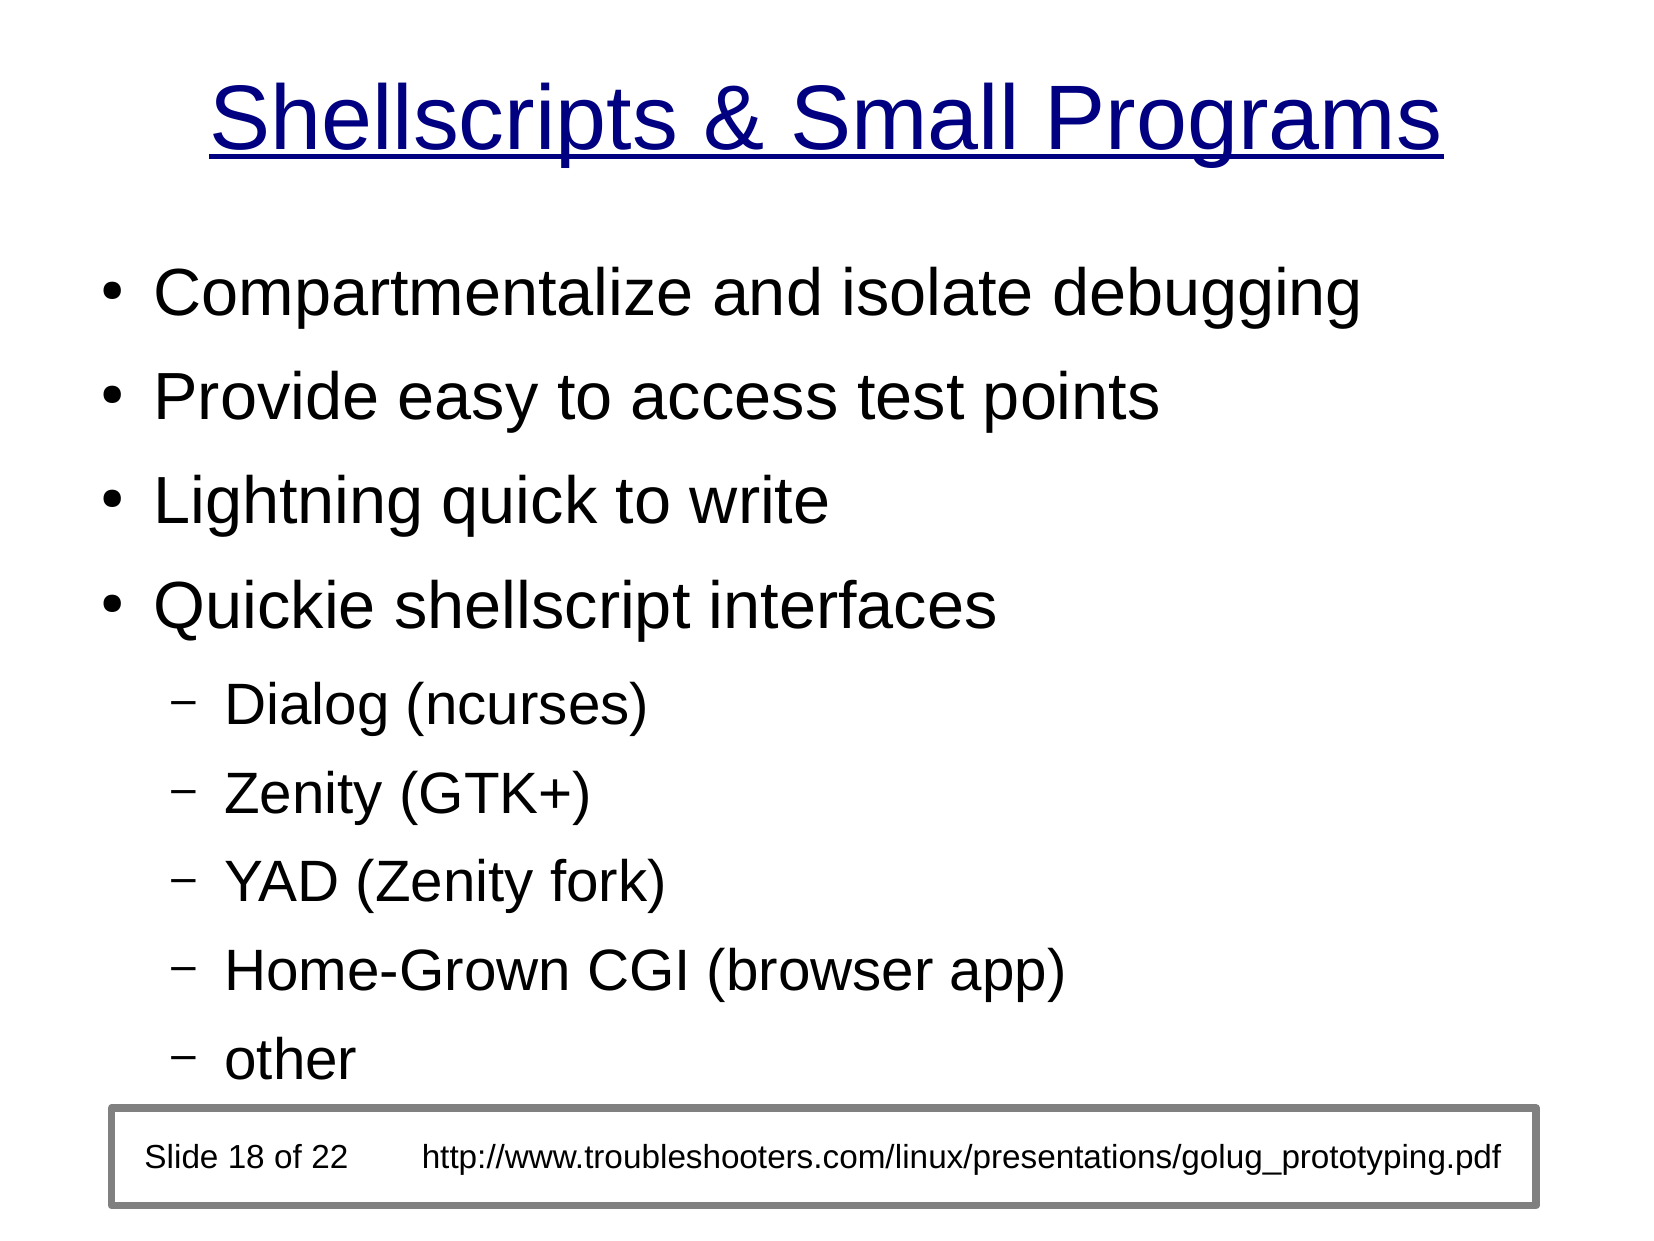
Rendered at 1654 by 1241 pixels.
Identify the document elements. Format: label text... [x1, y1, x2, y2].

title Shellscripts & Small Programs [82, 13, 1571, 222]
list Compartmentalize and isolate debugging Provide easy to access test points Lightning quick to write Quickie shellscript interfaces Dialog (ncurses) Zenity (GTK+) YAD (Zenity fork) Home-Grown CGI (browser app) other [82, 254, 1538, 1141]
text_box Slide <number> of 22 http://www.troubleshooters.com/linux/presentations/golug_prototyping.pdf [111, 1108, 1537, 1206]
